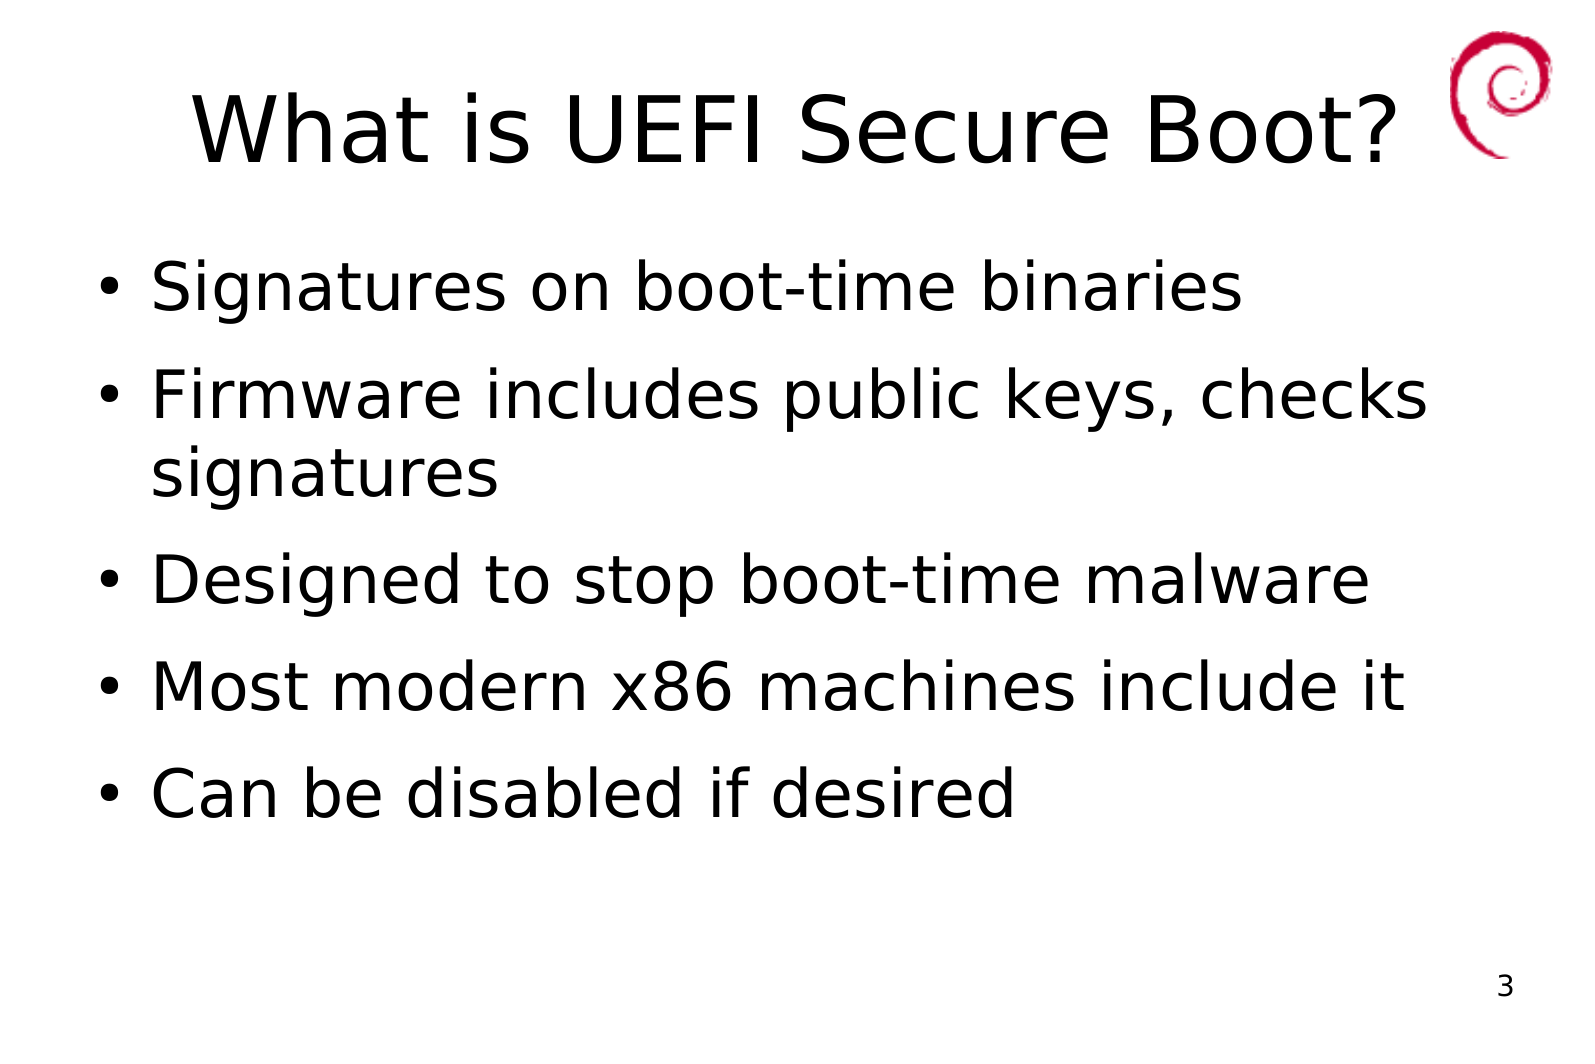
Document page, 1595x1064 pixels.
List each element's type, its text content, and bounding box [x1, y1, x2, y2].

title What is UEFI Secure Boot? [79, 42, 1515, 220]
picture [1450, 31, 1555, 159]
list Signatures on boot-time binaries Firmware includes public keys, checks signatures Designed to stop boot-time malware Most modern x86 machines include it Can be disabled if desired [79, 248, 1515, 951]
